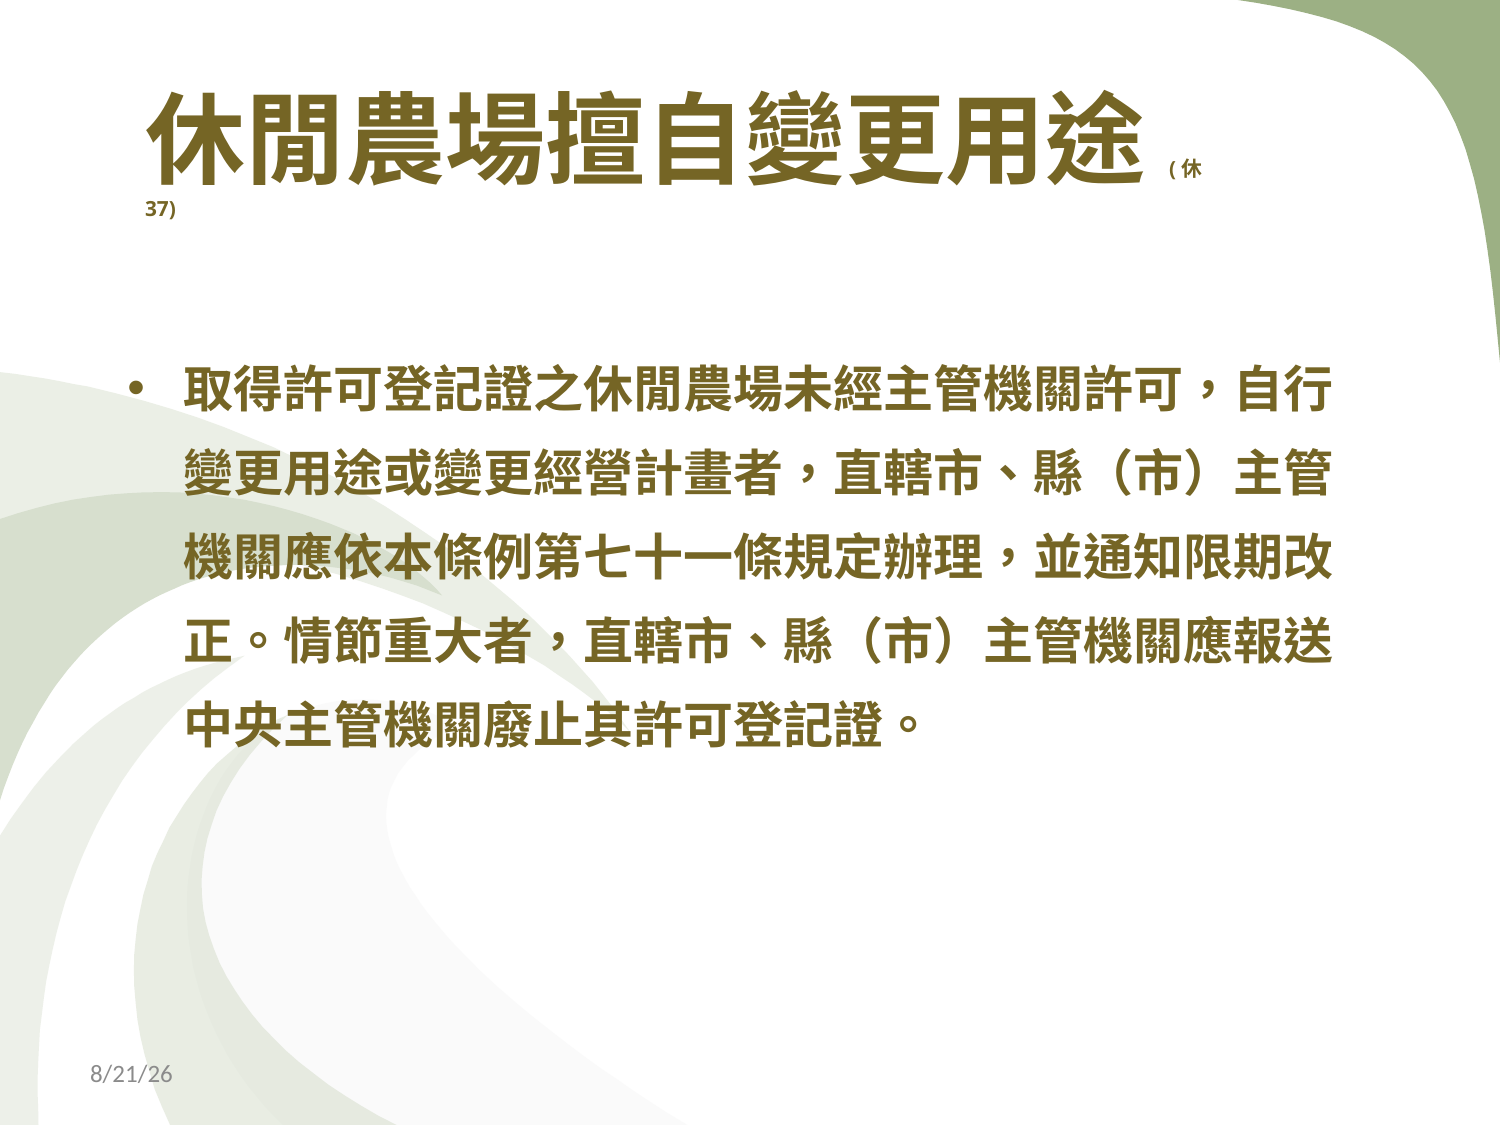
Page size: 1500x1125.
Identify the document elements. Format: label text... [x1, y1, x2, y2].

list 取得許可登記證之休閒農場未經主管機關許可，自行變更用途或變更經營計畫者，直轄市、縣（市）主管機關應依本條例第七十一條規定辦理，並通知限期改正。情節重大者，直轄市、縣（市）主管機關應報送中央主管機關廢止其許可登記證。 [112, 326, 1376, 958]
text_box 休閒農場擅自變更用途(休37) [130, 54, 1249, 243]
slide_number 11/8/18 [75, 1042, 425, 1103]
